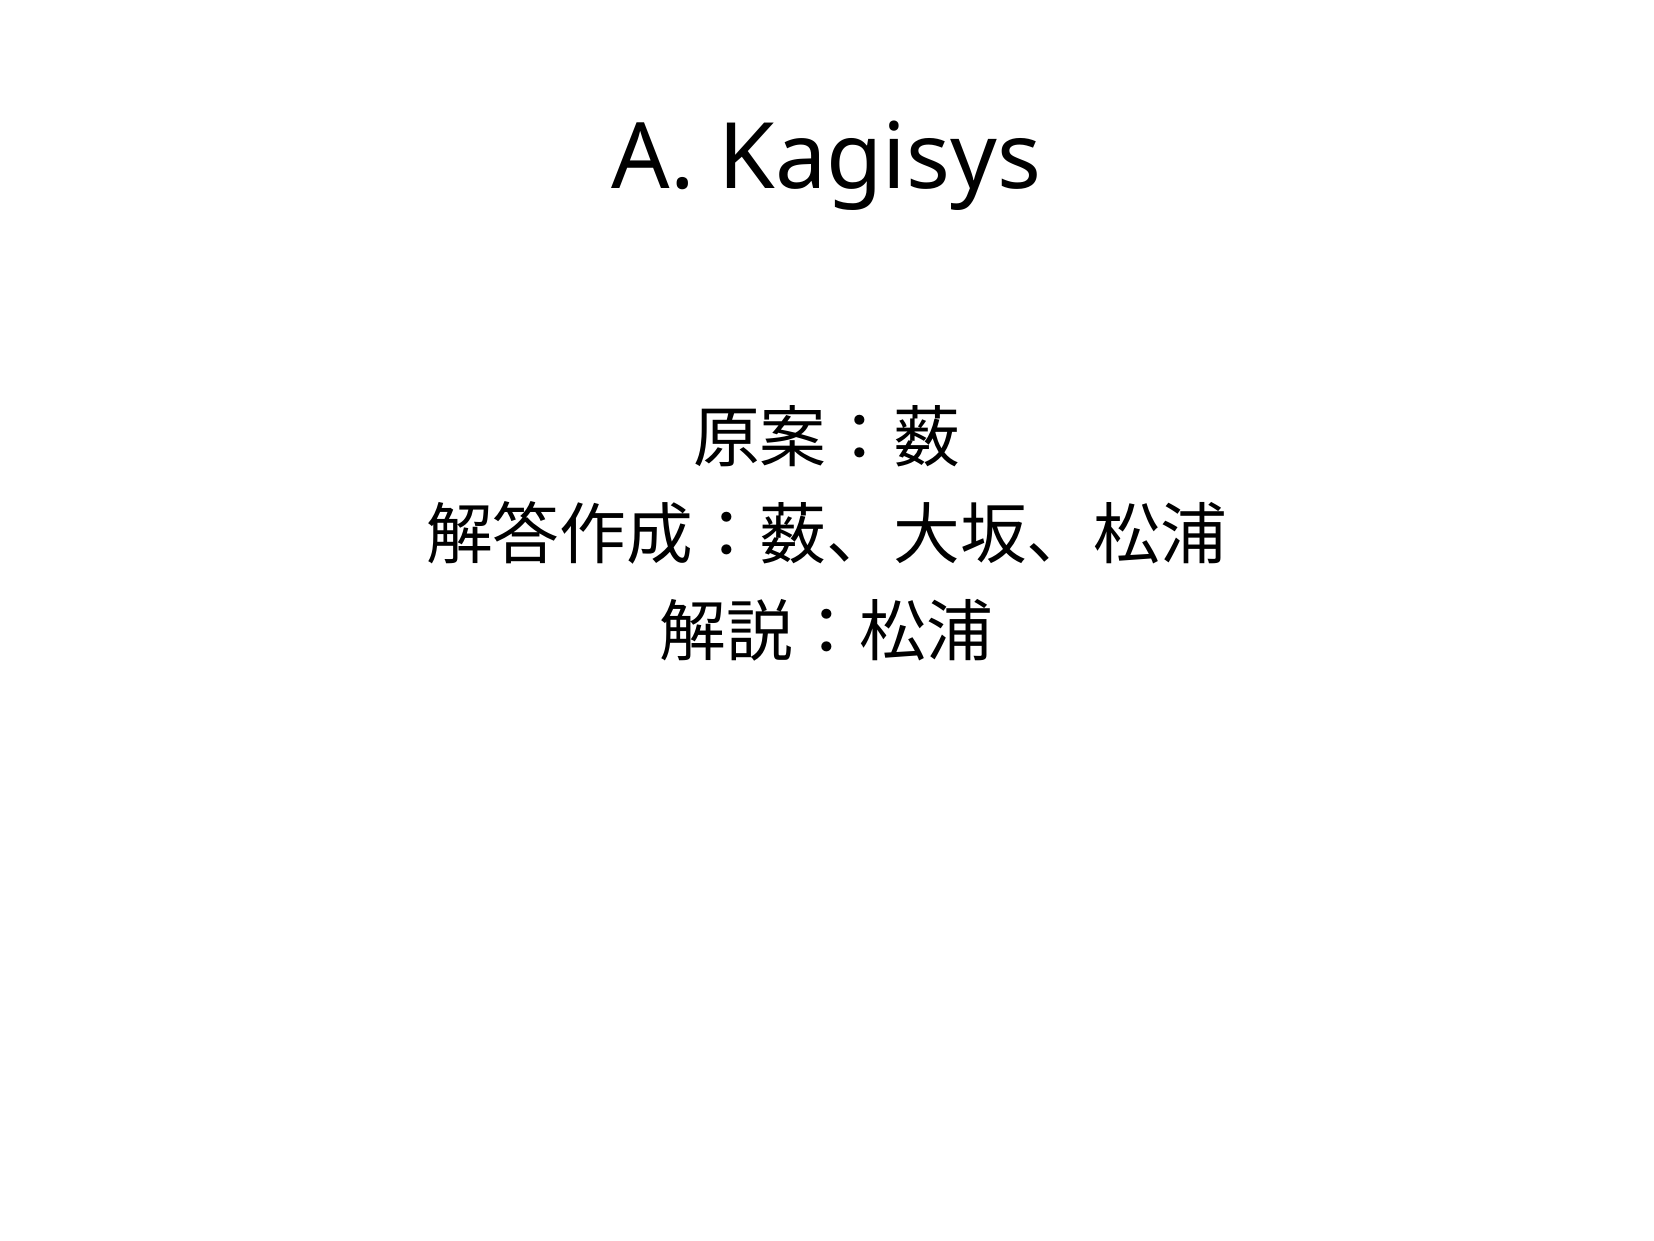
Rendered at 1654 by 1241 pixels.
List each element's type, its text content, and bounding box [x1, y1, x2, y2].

subtitle 原案：薮 解答作成：薮、大坂、松浦 解説：松浦 [82, 49, 1571, 1010]
